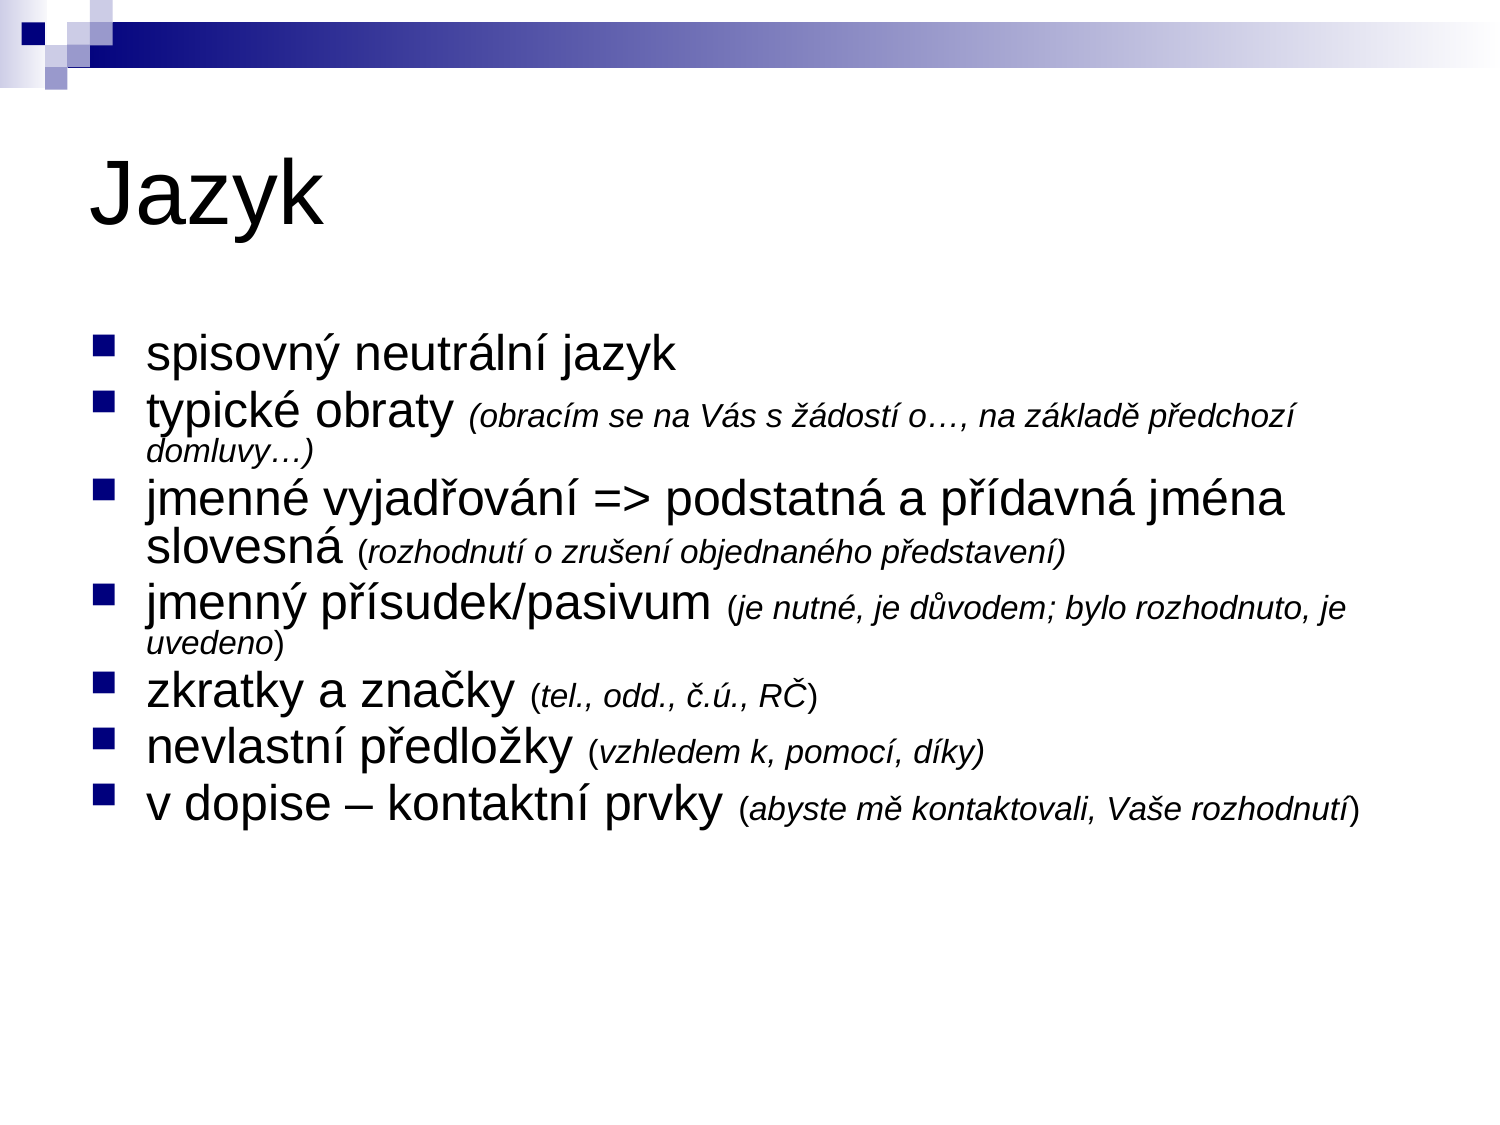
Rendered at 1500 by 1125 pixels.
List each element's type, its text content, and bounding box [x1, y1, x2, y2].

list spisovný neutrální jazyk typické obraty (obracím se na Vás s žádostí o…, na základě předchozí domluvy…) jmenné vyjadřování => podstatná a přídavná jména slovesná (rozhodnutí o zrušení objednaného představení) jmenný přísudek/pasivum (je nutné, je důvodem; bylo rozhodnuto, je uvedeno) zkratky a značky (tel., odd., č.ú., RČ) nevlastní předložky (vzhledem k, pomocí, díky) v dopise – kontaktní prvky (abyste mě kontaktovali, Vaše rozhodnutí) [75, 324, 1426, 963]
title Jazyk [75, 75, 1426, 301]
